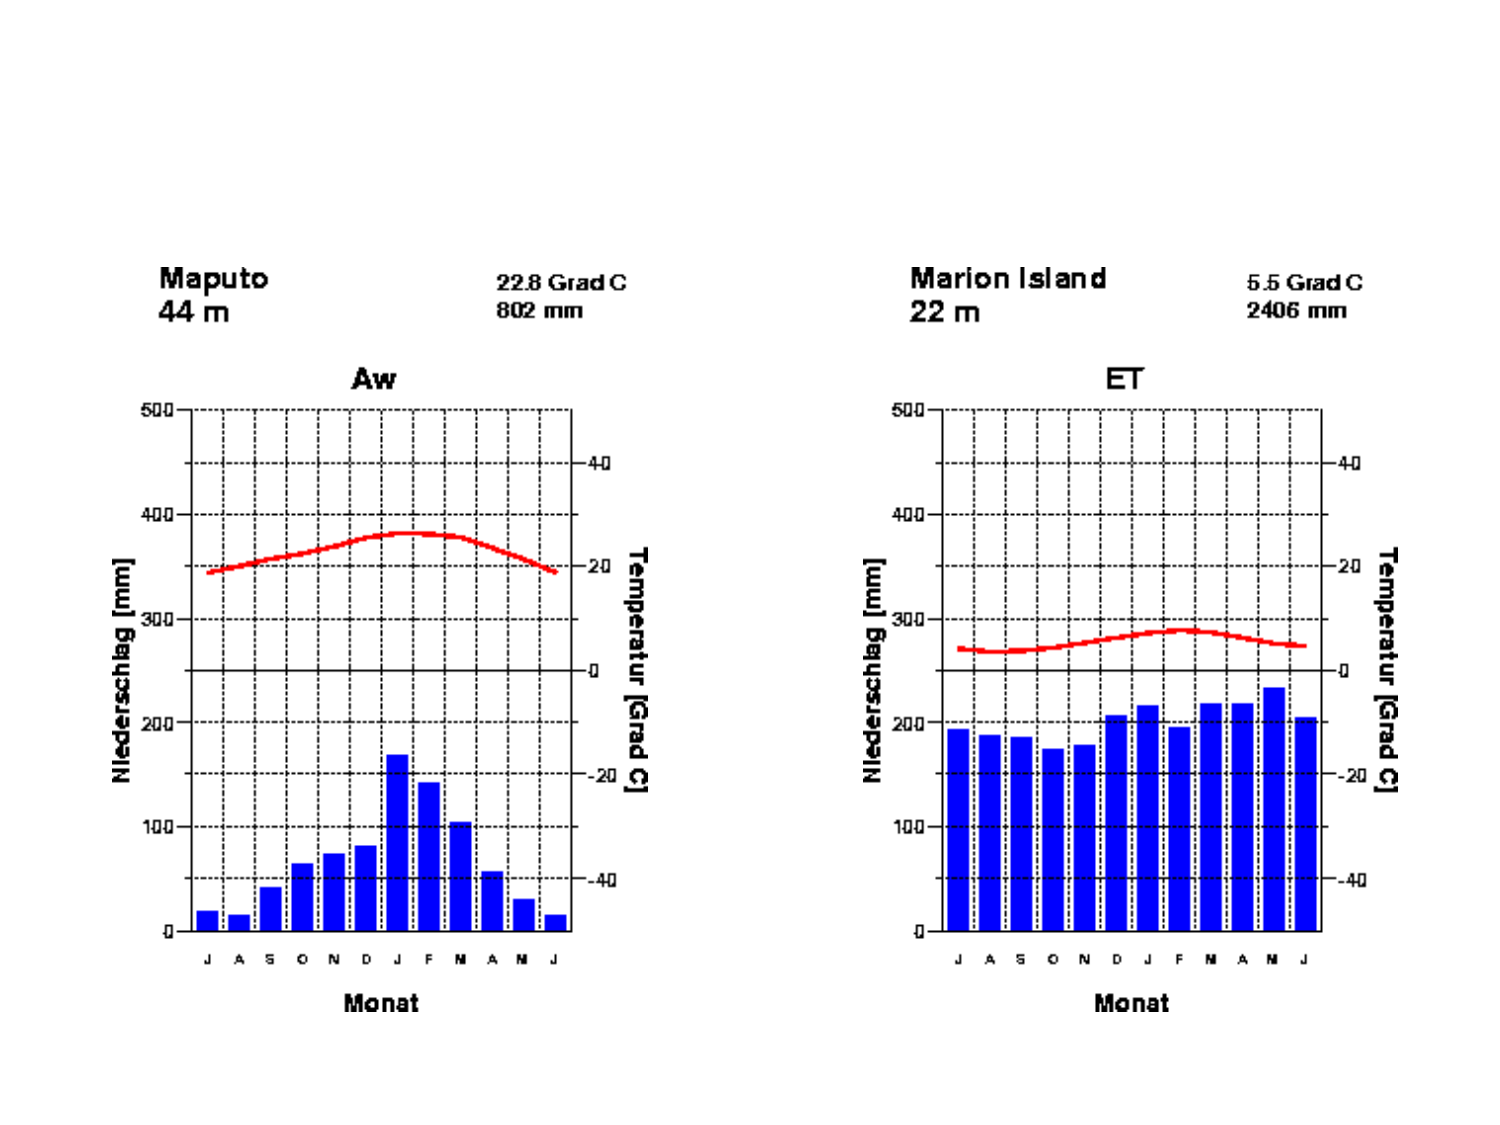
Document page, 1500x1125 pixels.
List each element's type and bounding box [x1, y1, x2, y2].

picture [112, 267, 648, 1012]
picture [863, 267, 1398, 1012]
